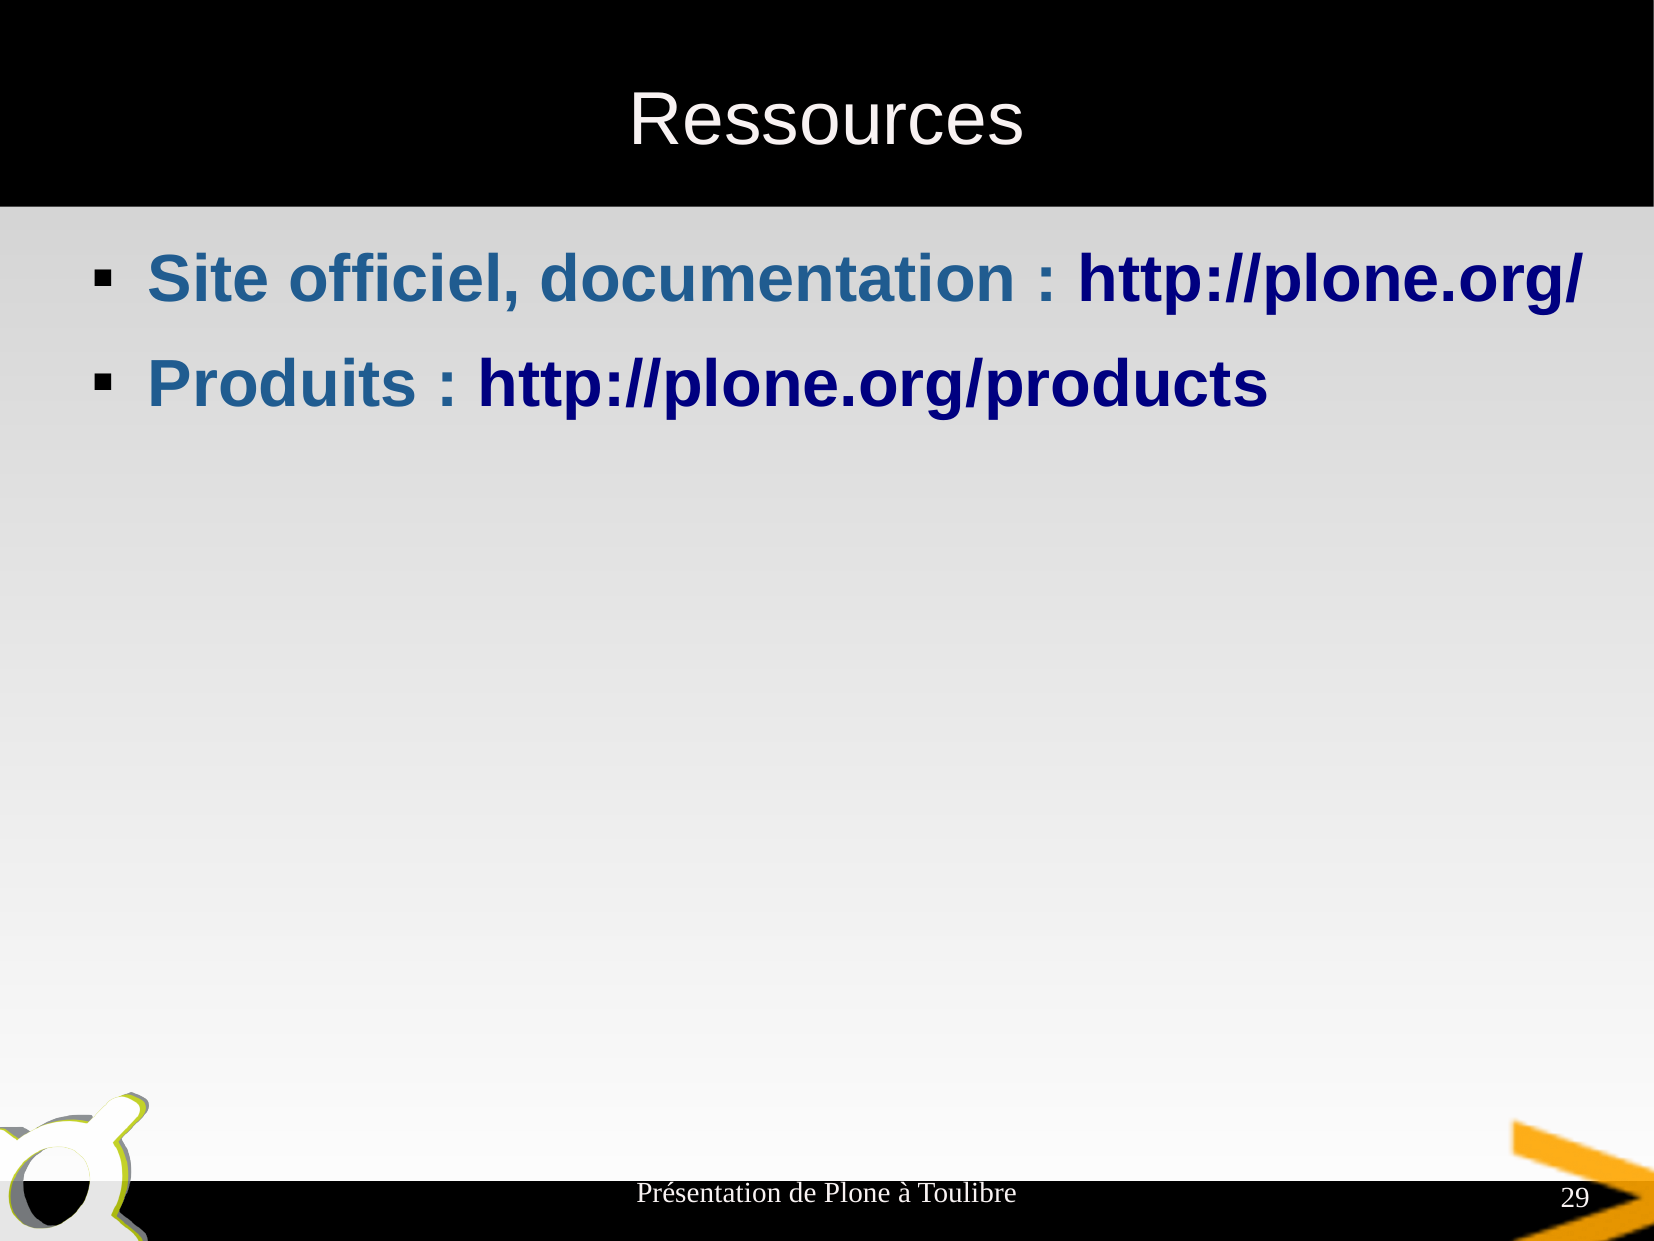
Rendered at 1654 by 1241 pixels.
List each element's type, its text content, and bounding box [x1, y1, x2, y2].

title Ressources [177, 29, 1477, 207]
picture [0, 1181, 149, 1241]
list Site officiel, documentation : http://plone.org/ Produits : http://plone.org/products [76, 241, 1595, 1061]
picture [1505, 1181, 1654, 1241]
